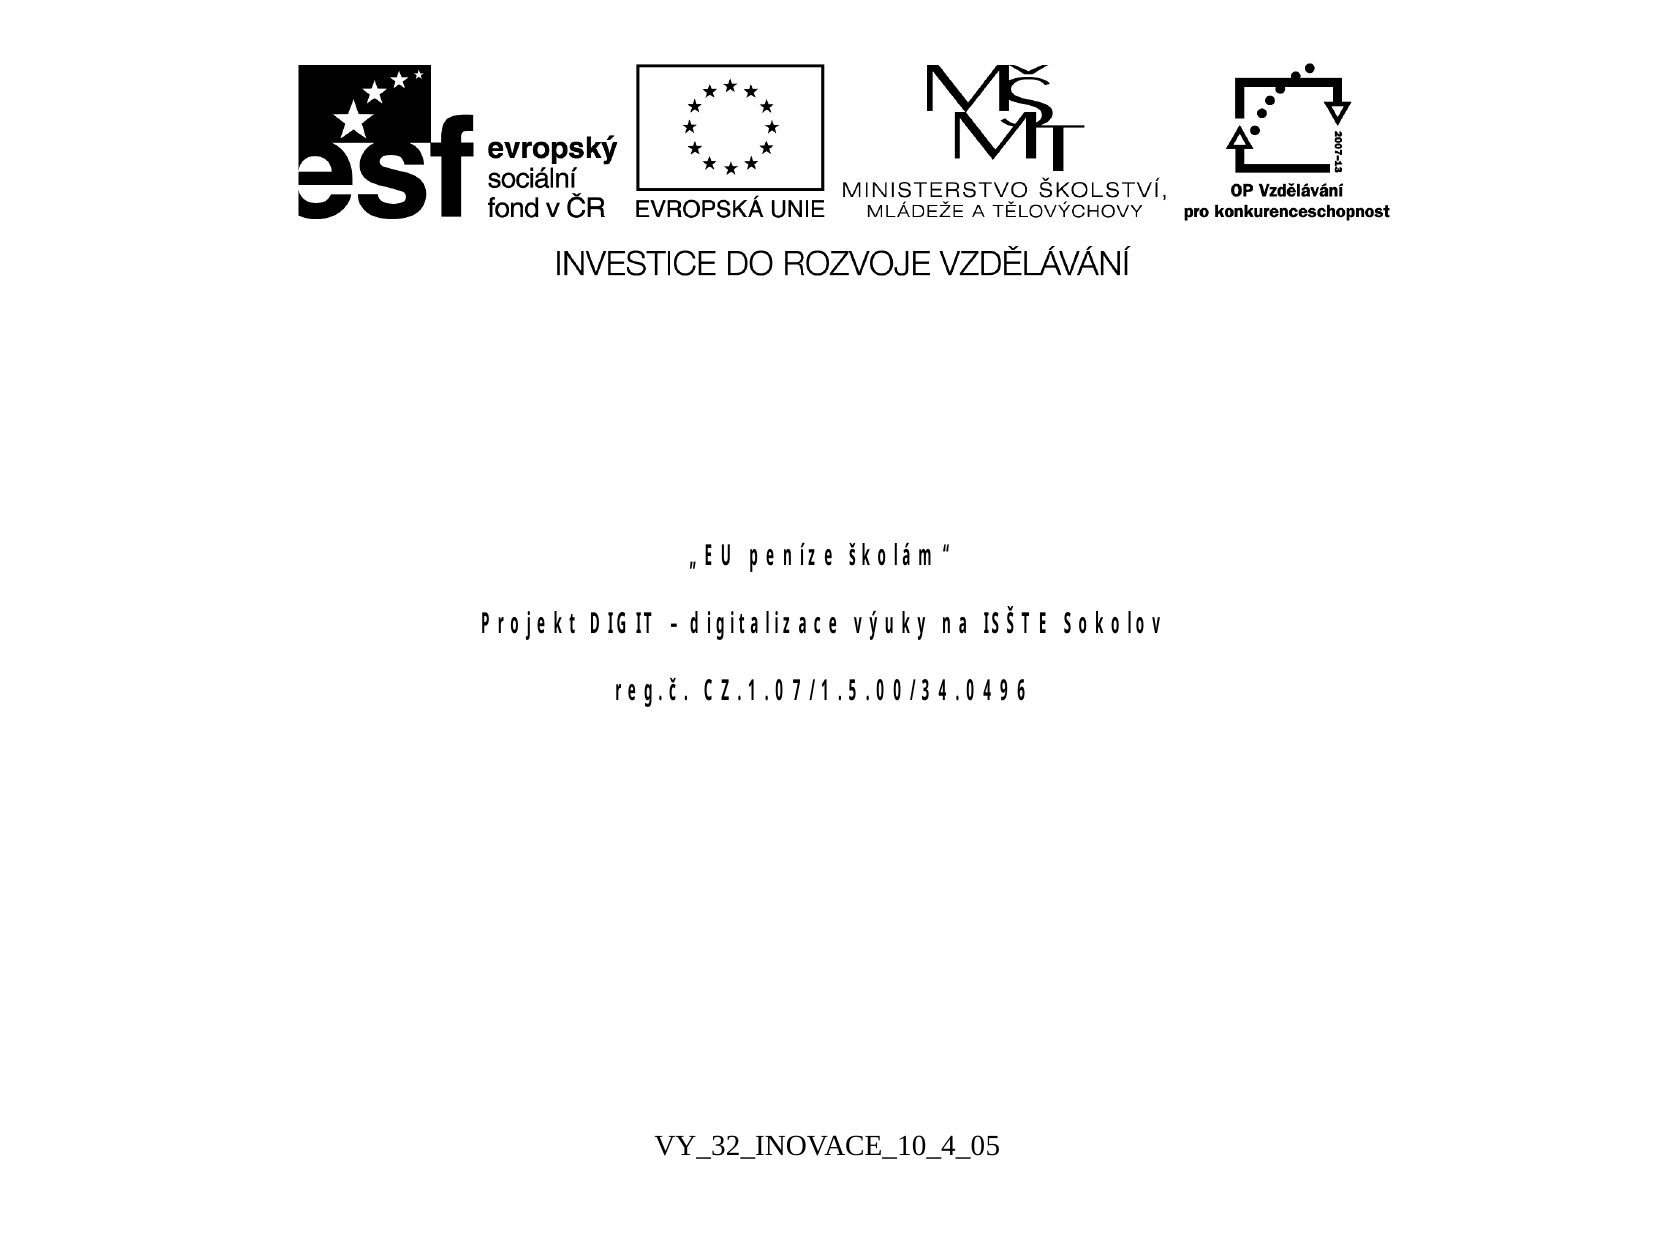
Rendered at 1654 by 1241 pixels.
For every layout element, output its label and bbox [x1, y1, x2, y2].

picture [354, 539, 1300, 709]
picture [265, 43, 1423, 296]
